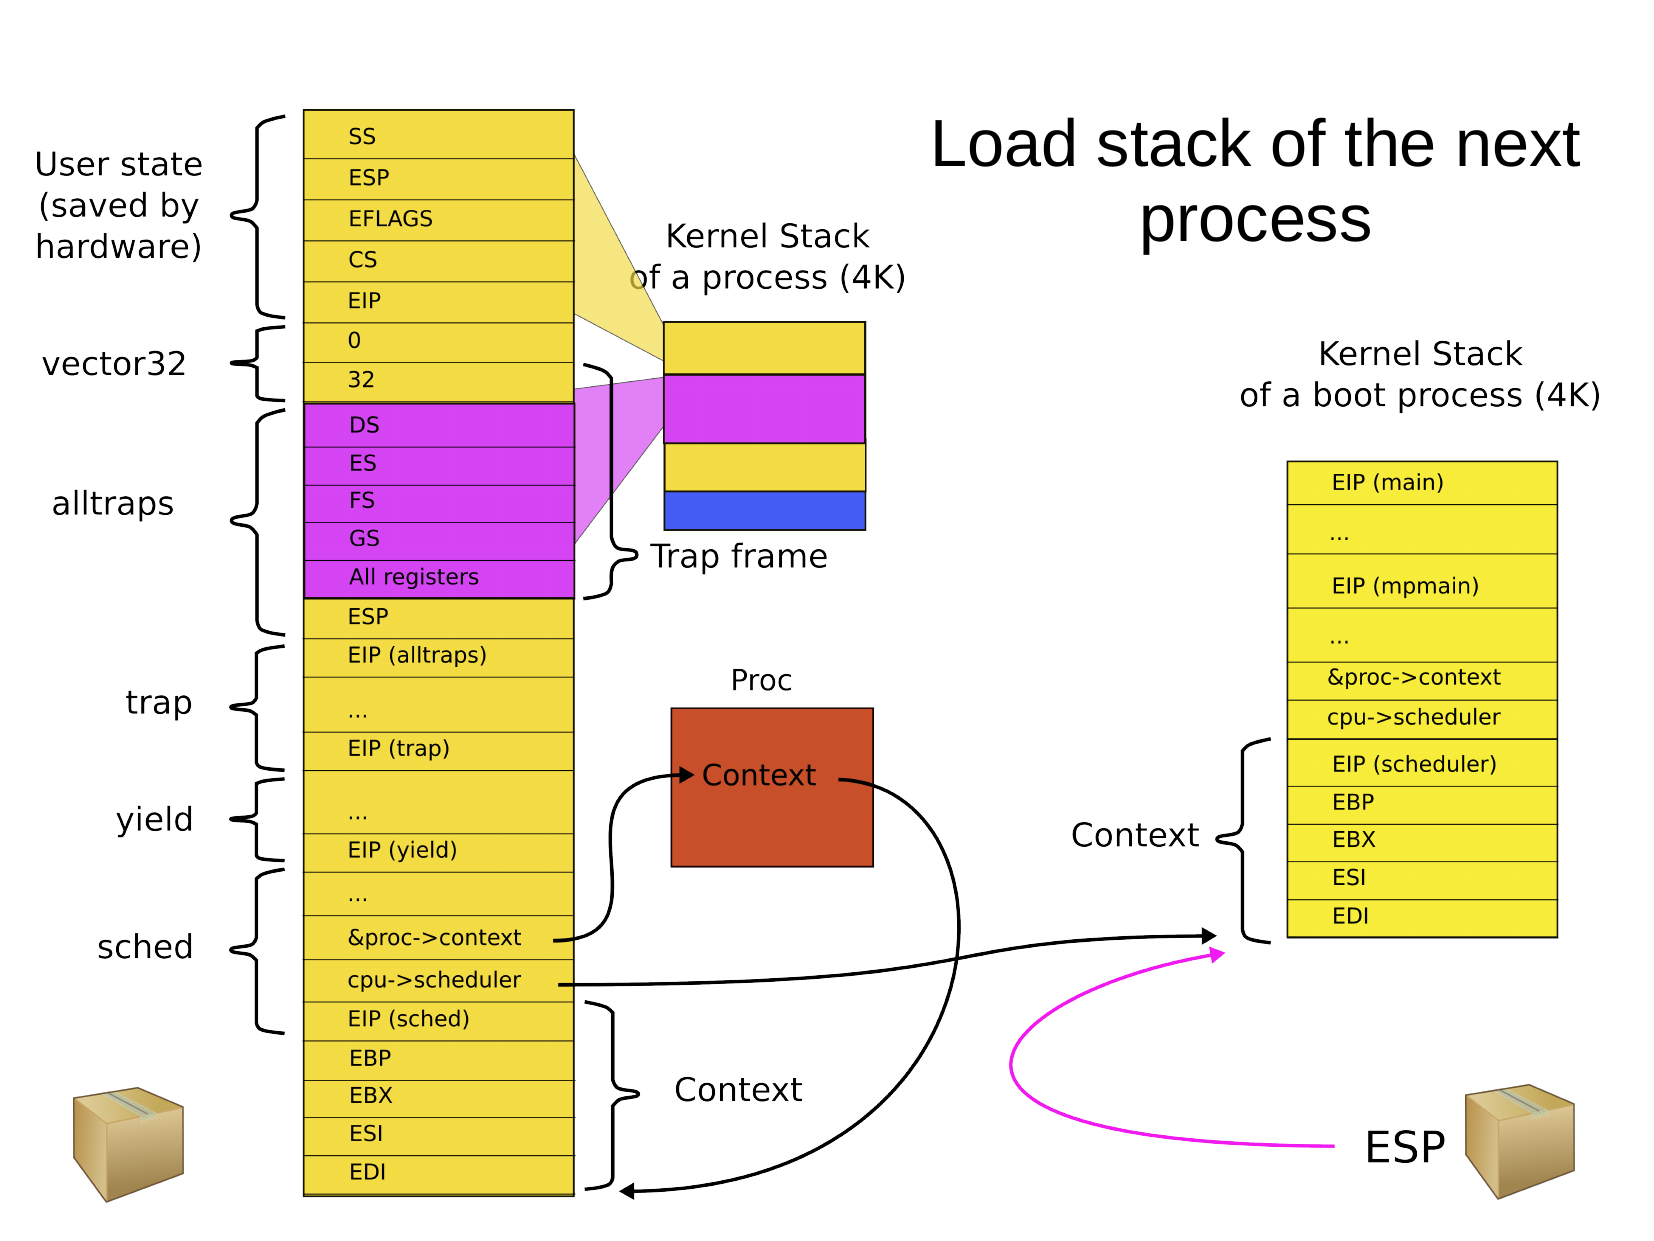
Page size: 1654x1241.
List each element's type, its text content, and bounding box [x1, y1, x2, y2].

picture [37, 109, 1599, 1203]
list Load stack of the next process [900, 105, 1613, 301]
